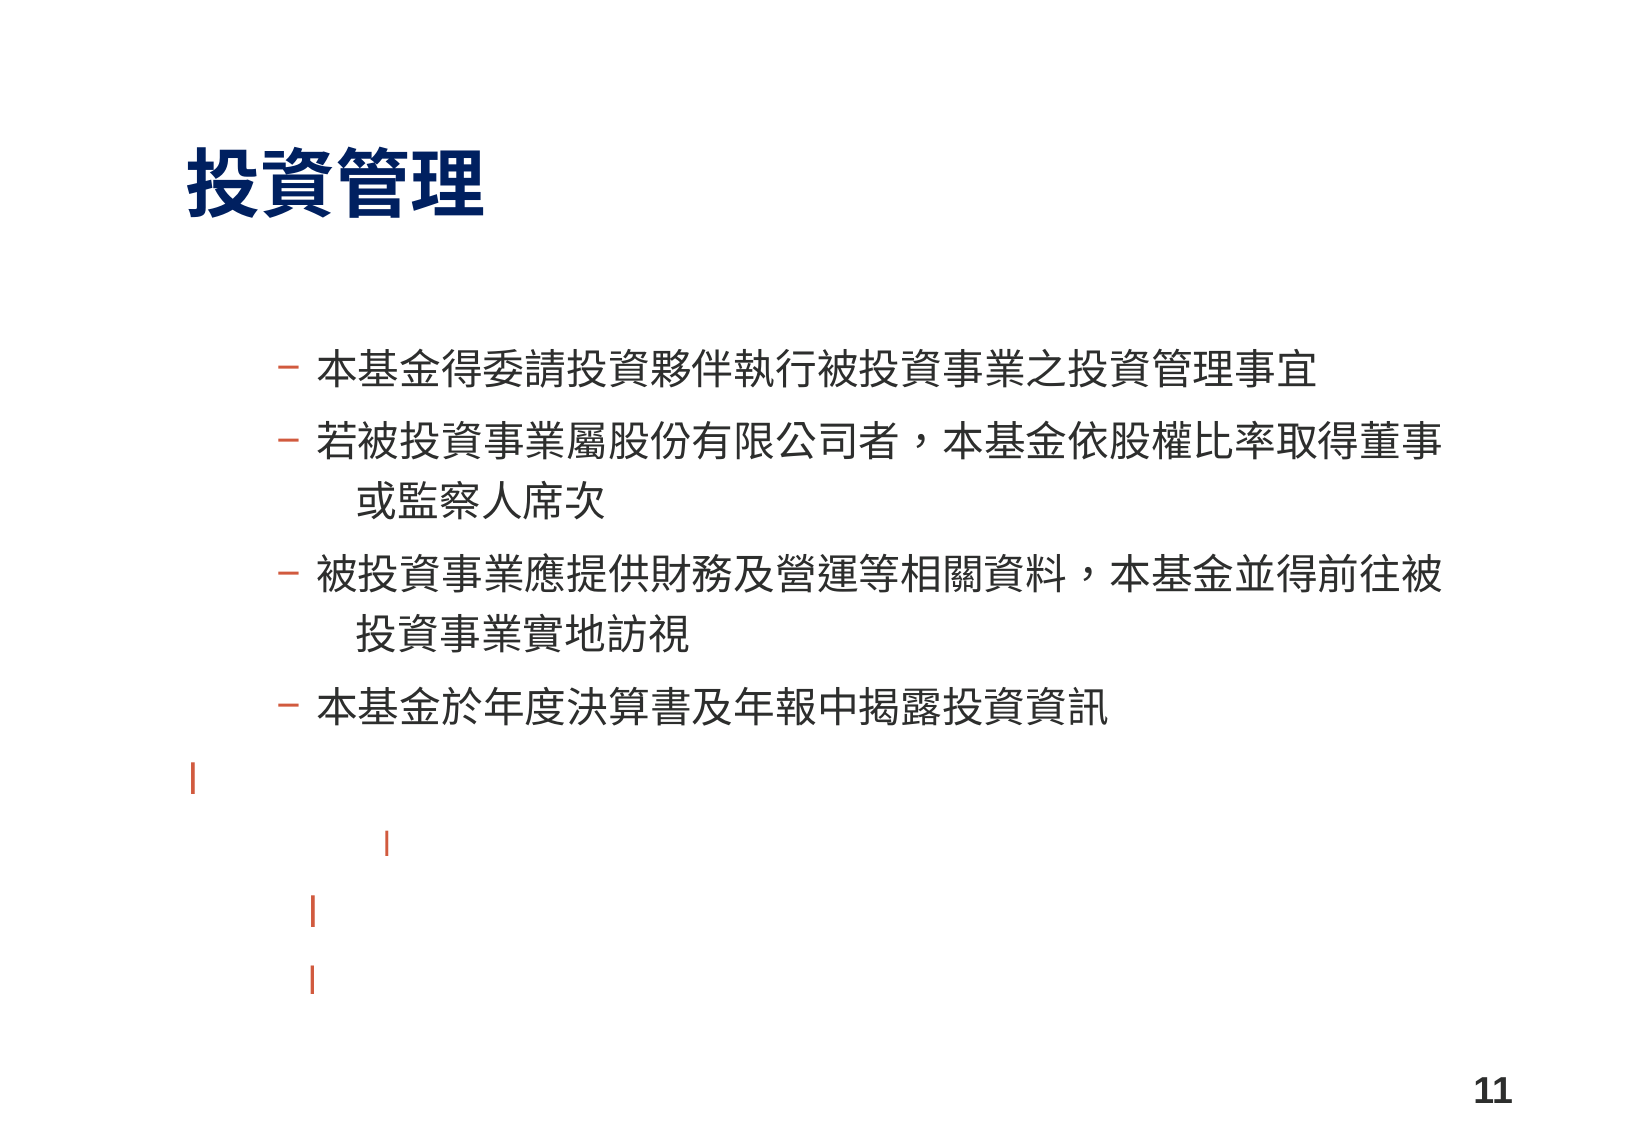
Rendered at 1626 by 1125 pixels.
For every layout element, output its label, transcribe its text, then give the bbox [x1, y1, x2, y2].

list 本基金得委請投資夥伴執行被投資事業之投資管理事宜 若被投資事業屬股份有限公司者，本基金依股權比率取得董事或監察人席次 被投資事業應提供財務及營運等相關資料，本基金並得前往被投資事業實地訪視 本基金於年度決算書及年報中揭露投資資訊 [172, 324, 1470, 859]
text_box 10 [1458, 1052, 1581, 1125]
title 投資管理 [169, 87, 1450, 276]
